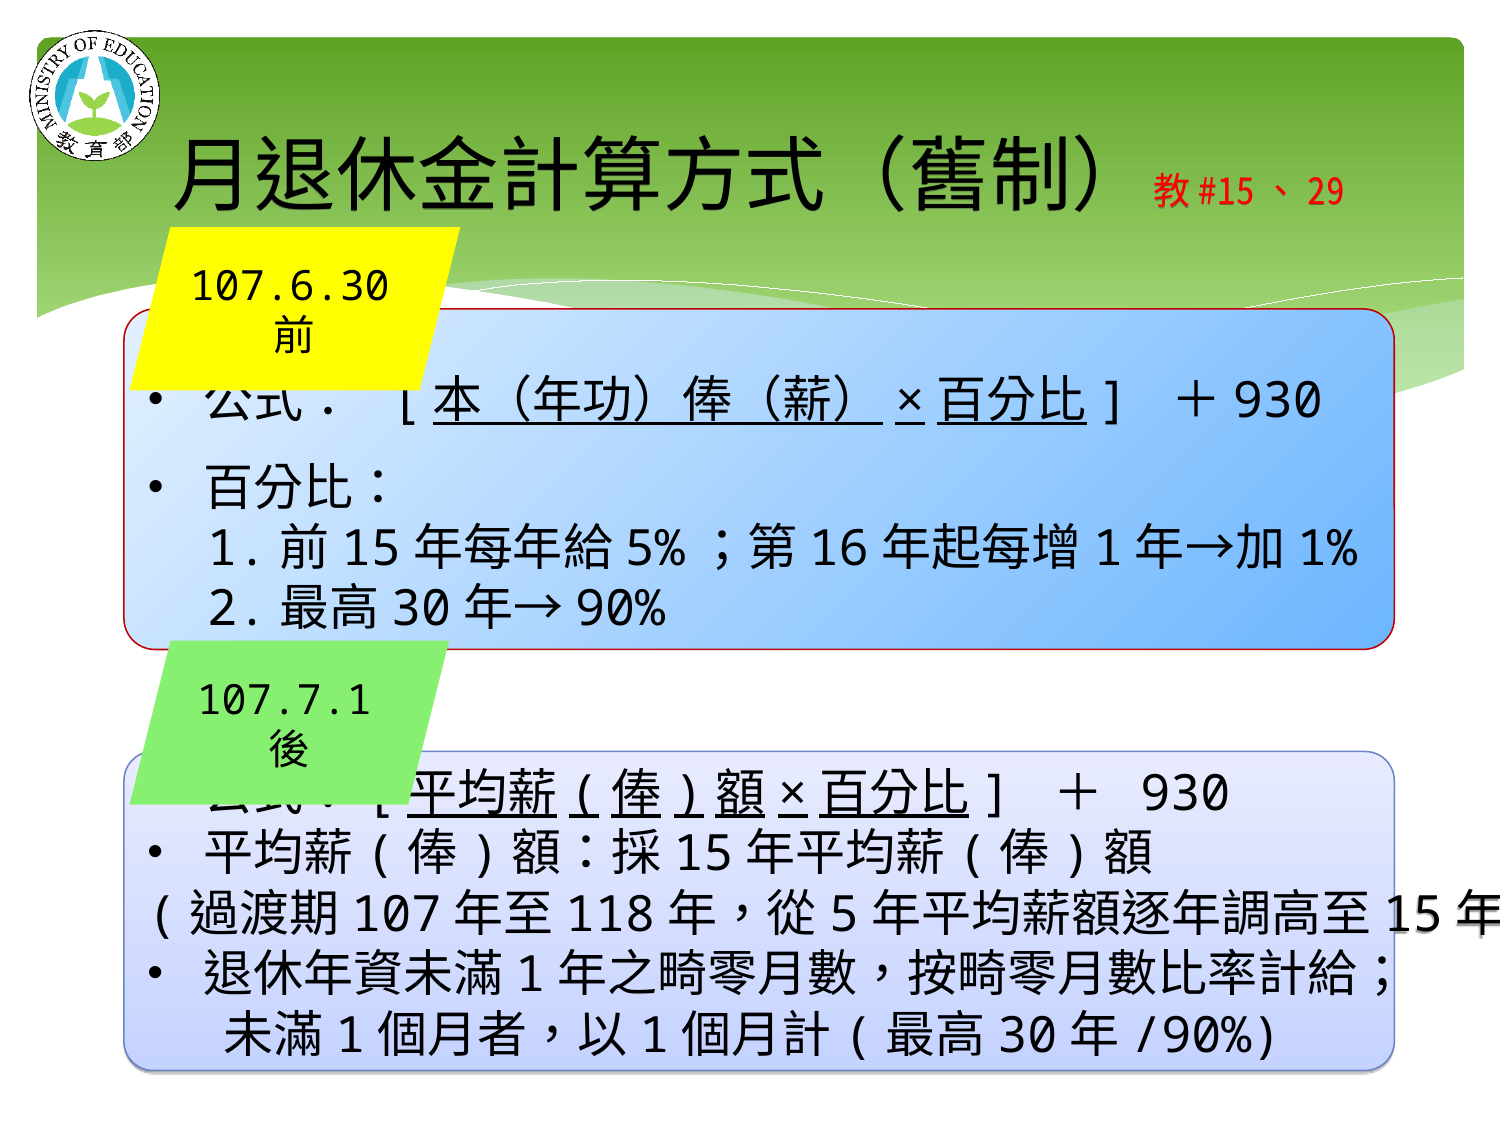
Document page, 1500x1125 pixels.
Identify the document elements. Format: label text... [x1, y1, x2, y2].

title 月退休金計算方式（舊制）教#15、29 [91, 100, 1428, 243]
text_box 公式： [本（年功）俸（薪）×百分比] ＋930 百分比： 1.前15年每年給5%；第16年起每增1年→加1% 2.最高30年→90% [123, 308, 1395, 650]
picture [29, 30, 160, 161]
text_box 107.6.30前 [129, 227, 461, 391]
text_box 107.7.1後 [129, 640, 450, 805]
text_box 公式：[平均薪(俸)額×百分比] ＋ 930 平均薪(俸)額：採15年平均薪(俸)額 (過渡期107年至118年，從5年平均薪額逐年調高至15年) 退休年資未滿1年之畸零月數，按畸零月數比率計給； 未滿1個月者，以1個月計(最高30年/90%) [123, 751, 1395, 1071]
